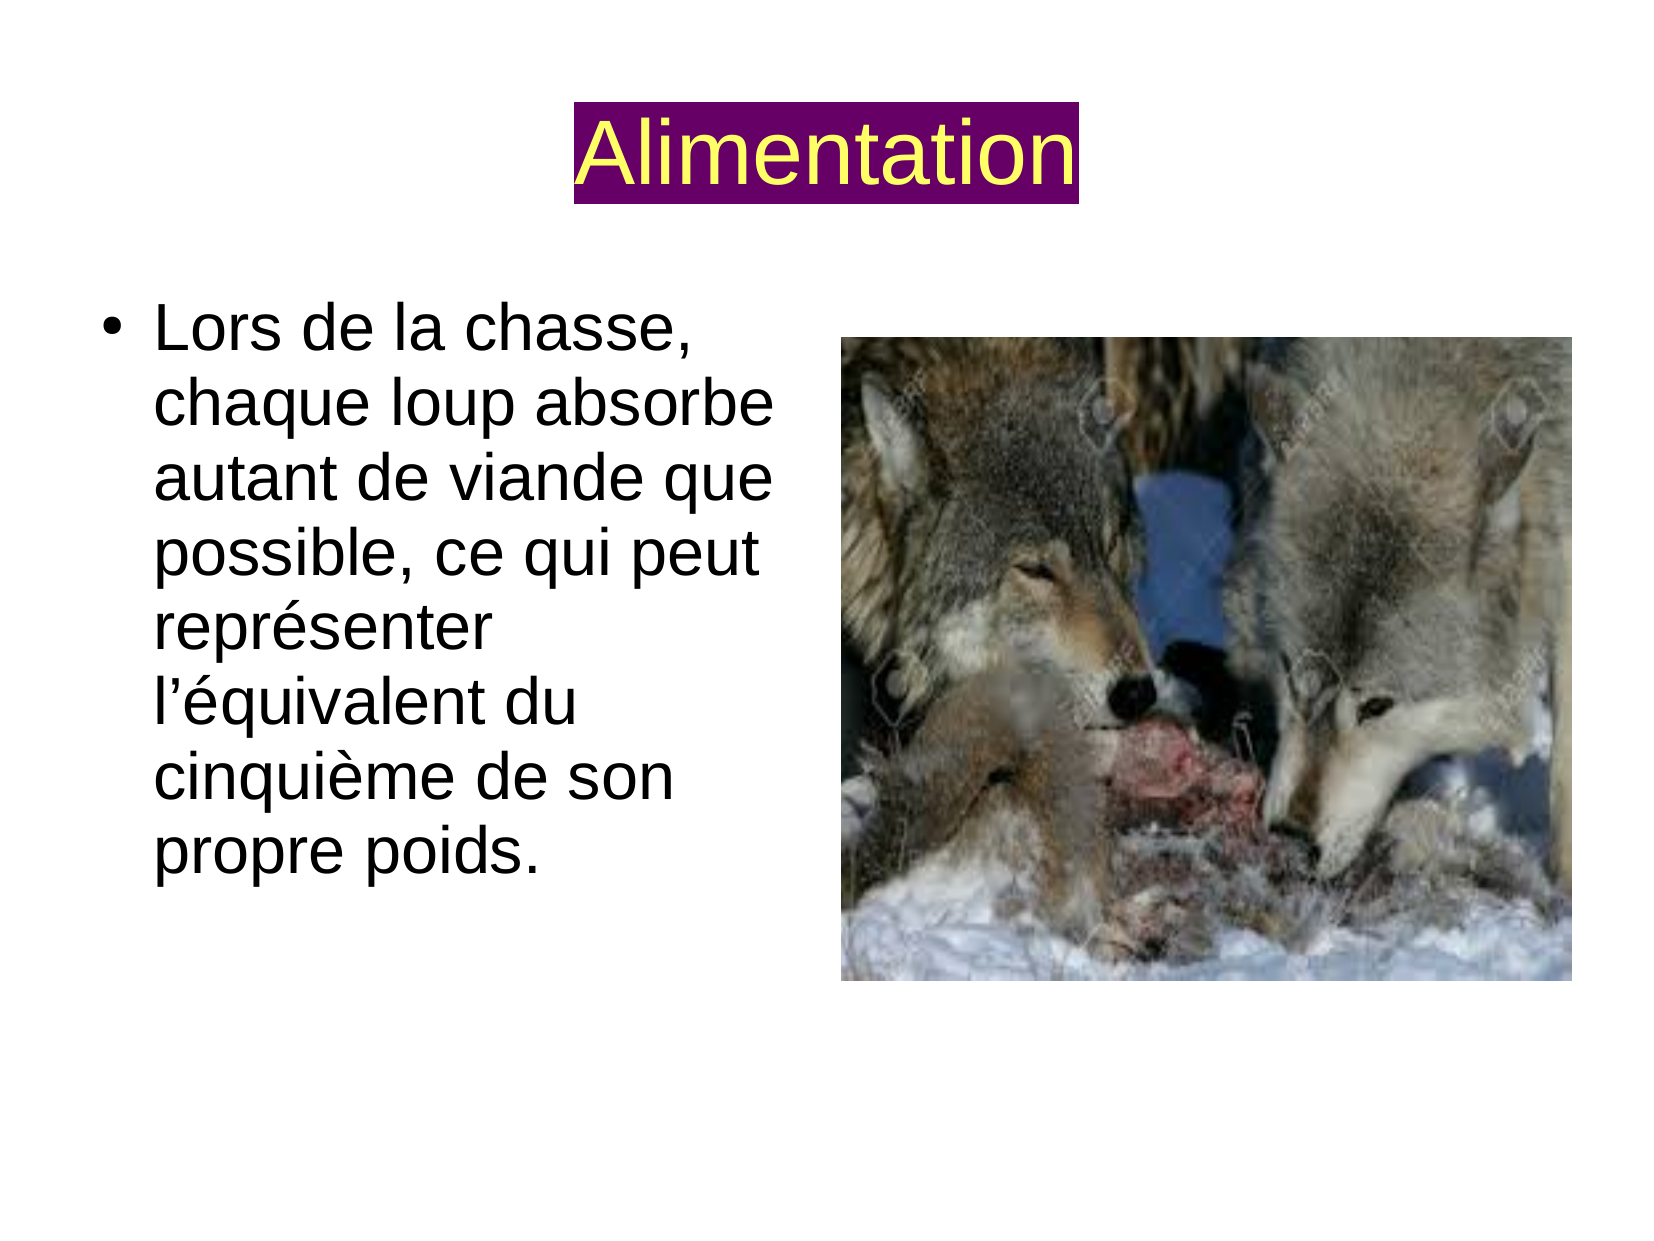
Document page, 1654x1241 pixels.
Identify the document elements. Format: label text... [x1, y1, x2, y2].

title Alimentation [82, 49, 1571, 257]
list Lors de la chasse, chaque loup absorbe autant de viande que possible, ce qui peut représenter l’équivalent du cinquième de son propre poids. [82, 290, 809, 1010]
picture [841, 337, 1572, 981]
